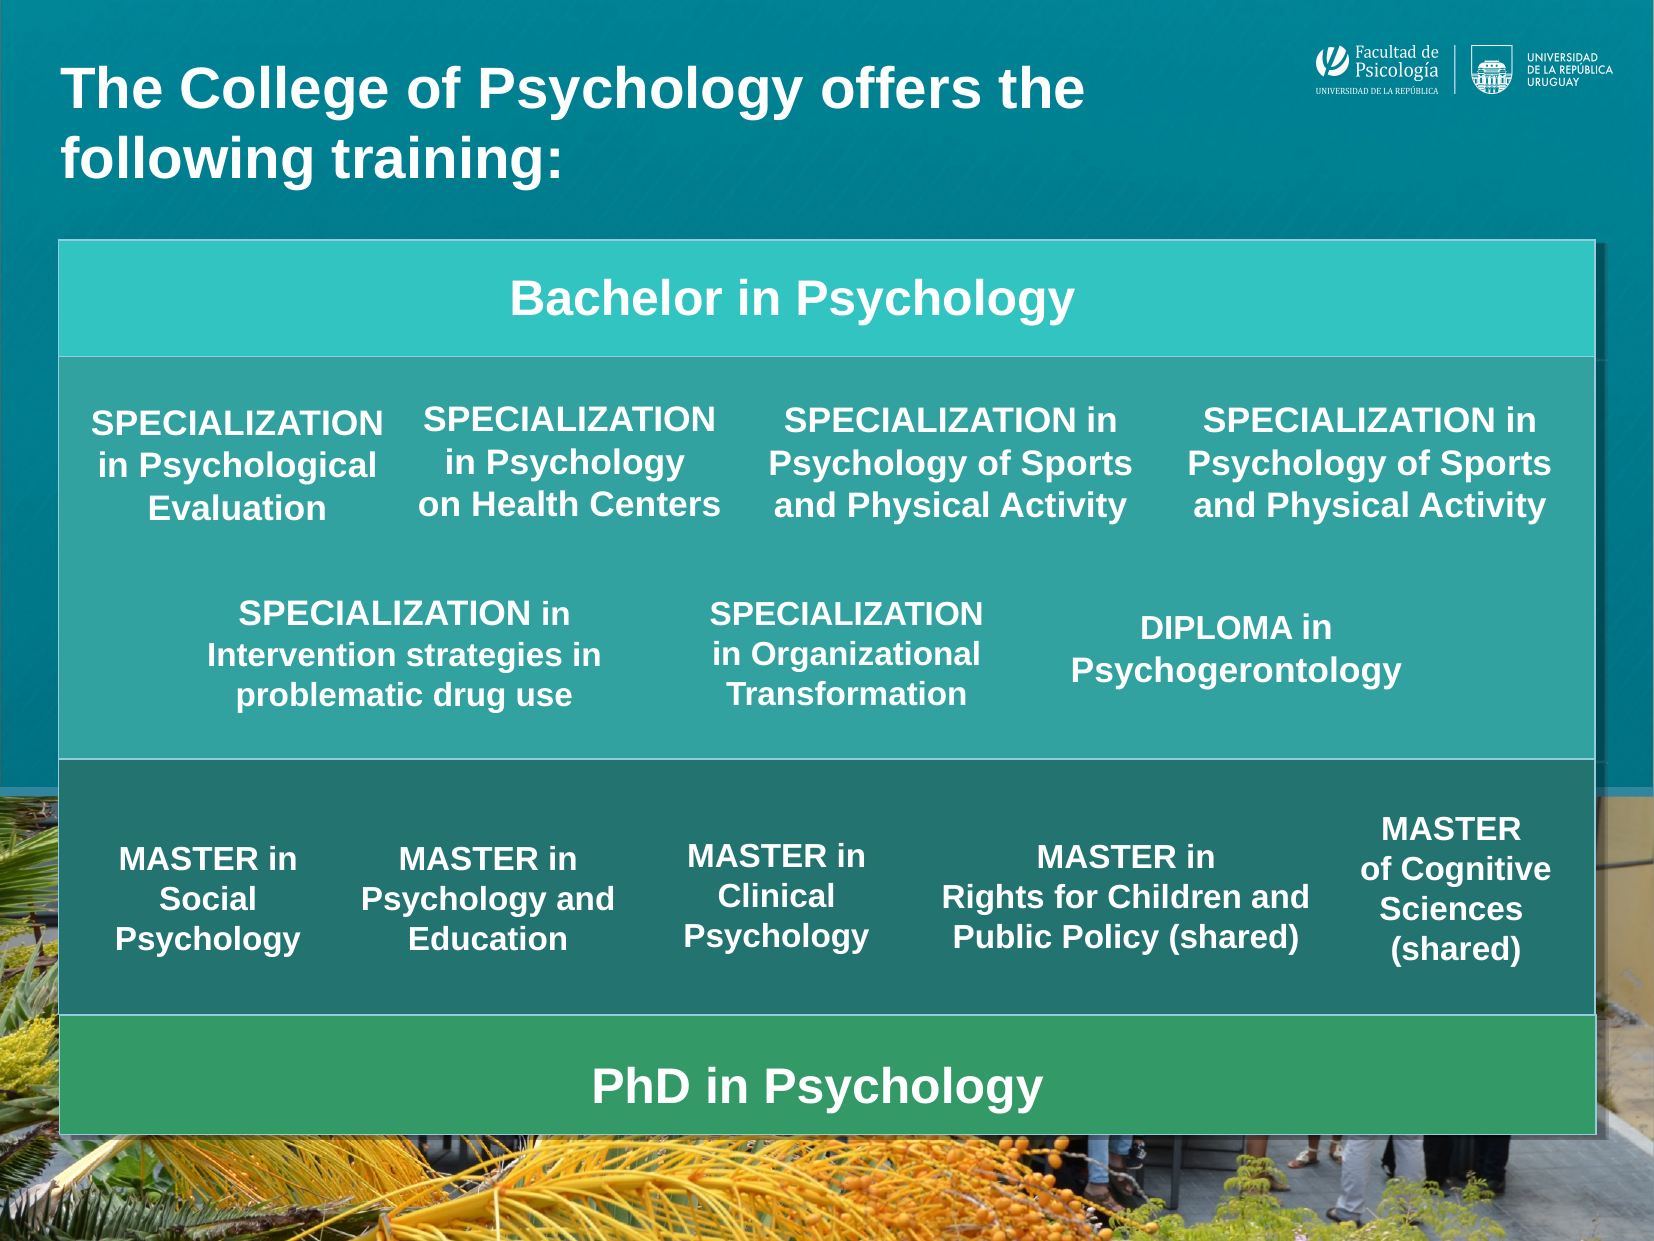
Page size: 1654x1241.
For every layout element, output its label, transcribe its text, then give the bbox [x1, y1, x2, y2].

text_box MASTER of Cognitive Sciences (shared) [1310, 799, 1602, 975]
text_box SPECIALIZATION in Psychology of Sports and Physical Activity [1169, 389, 1571, 533]
text_box SPECIALIZATION in Intervention strategies in problematic drug use [141, 582, 668, 721]
text_box MASTER in Rights for Children and Public Policy (shared) [917, 827, 1310, 963]
text_box SPECIALIZATION in Psychology of Sports and Physical Activity [750, 389, 1152, 533]
picture [0, 797, 1654, 1241]
picture [0, 0, 1654, 787]
text_box DIPLOMA in Psychogerontology [1051, 596, 1423, 698]
text_box MASTER in Social Psychology [38, 829, 338, 965]
text_box MASTER in Clinical Psychology [631, 826, 922, 962]
text_box [58, 239, 1595, 829]
text_box MASTER in Psychology and Education [338, 829, 638, 965]
text_box The College of Psychology offers the following training: [45, 42, 1105, 202]
text_box SPECIALIZATION in Psychological Evaluation [44, 392, 432, 536]
text_box [58, 962, 1596, 1135]
text_box SPECIALIZATION in Psychology on Health Centers [360, 388, 780, 532]
text_box PhD in Psychology [59, 1045, 1576, 1122]
text_box Bachelor in Psychology [494, 257, 1091, 333]
text_box SPECIALIZATION in Organizational Transformation [661, 584, 1033, 721]
